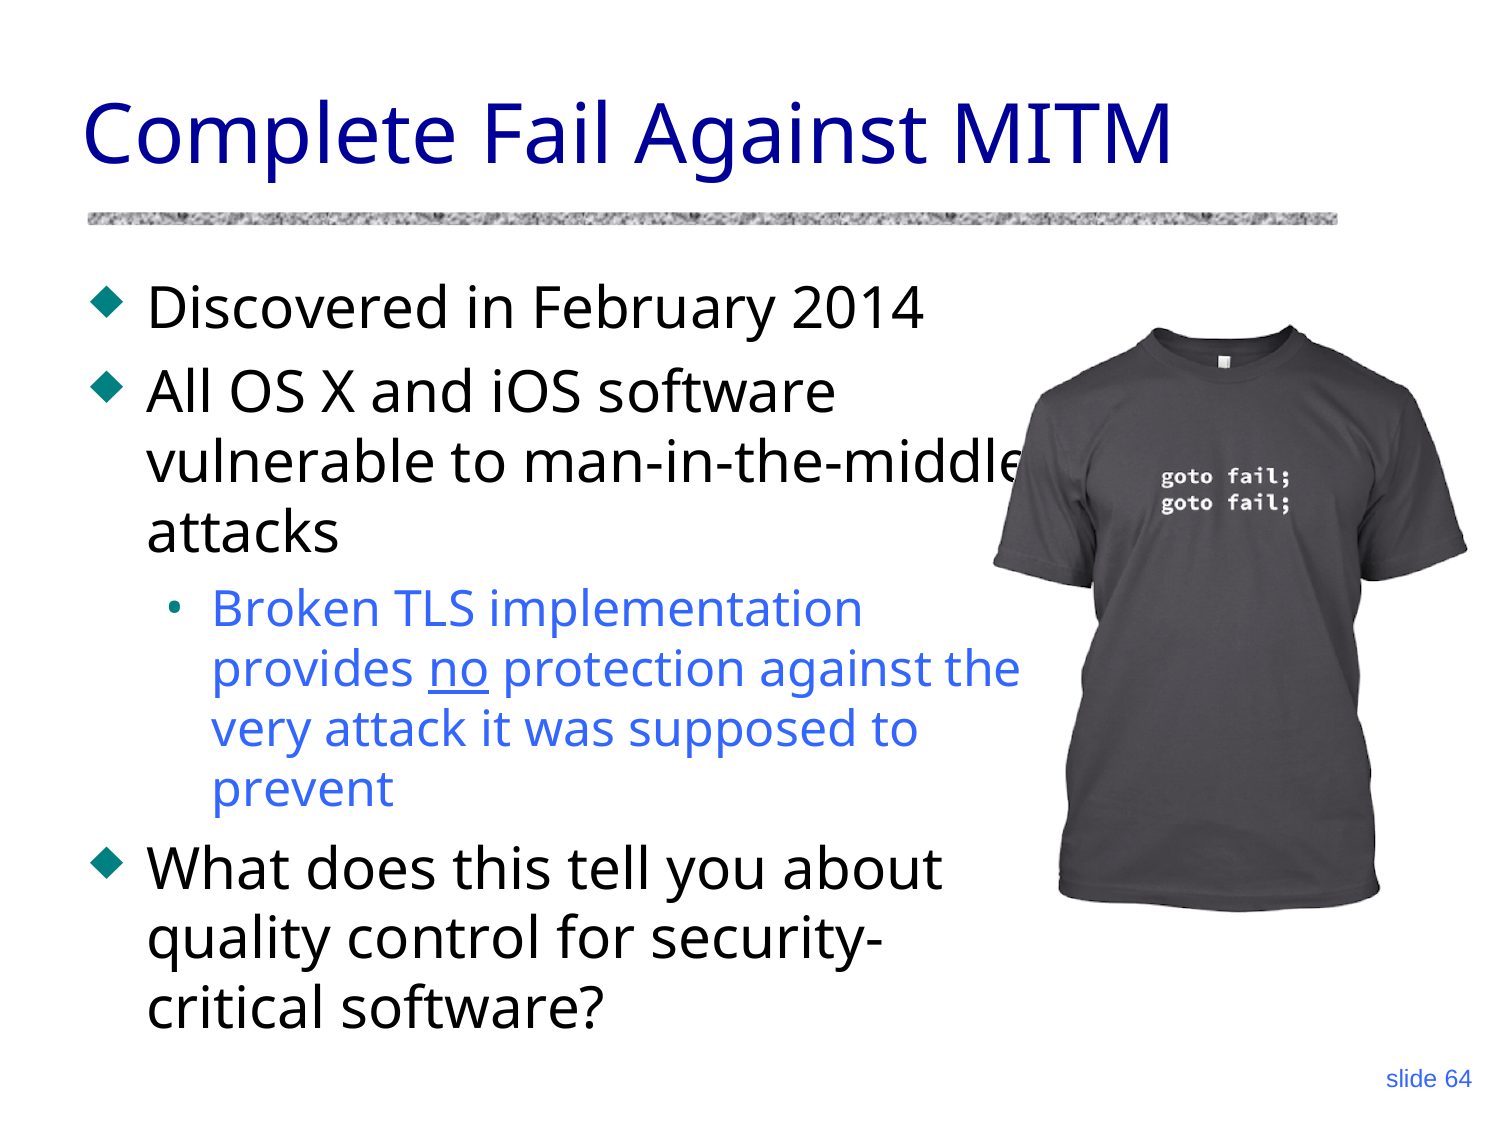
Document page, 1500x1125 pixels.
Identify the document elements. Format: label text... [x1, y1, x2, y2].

text_box slide <number> [1174, 1025, 1488, 1101]
picture [87, 212, 1338, 226]
list Discovered in February 2014 All OS X and iOS software vulnerable to man-in-the-middle attacks Broken TLS implementation provides no protection against the very attack it was supposed to prevent What does this tell you about quality control for security-critical software? [75, 262, 1063, 1075]
picture [975, 324, 1468, 913]
title Complete Fail Against MITM [66, 37, 1342, 188]
